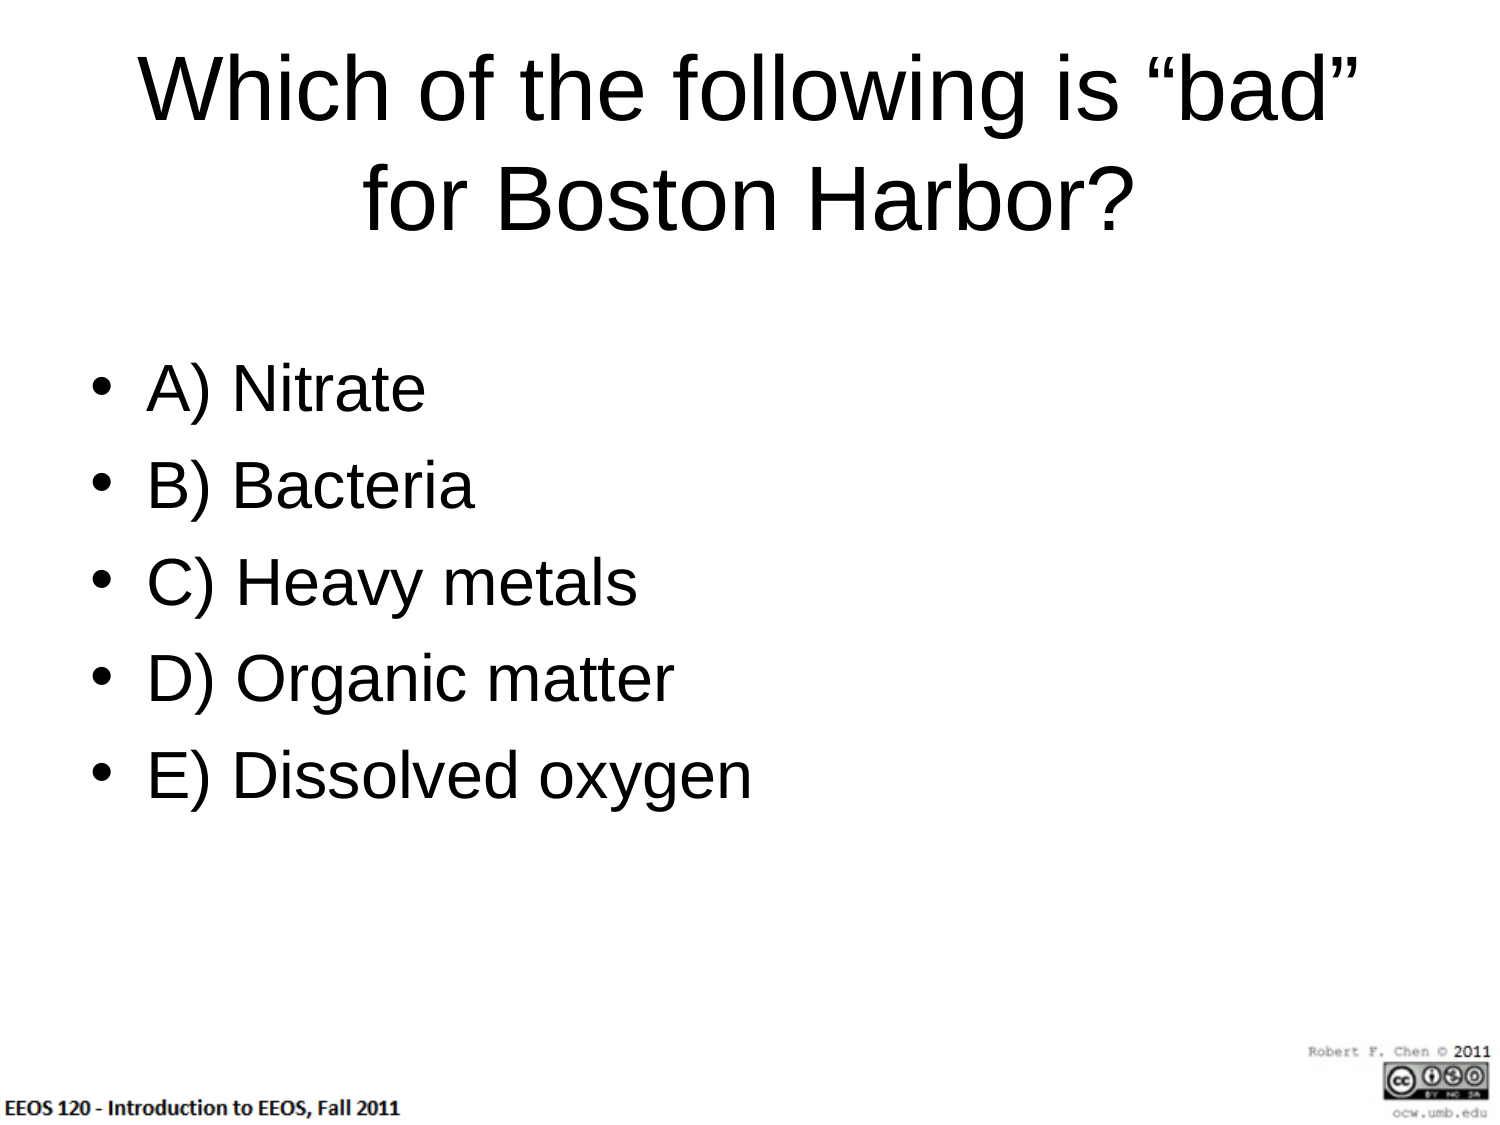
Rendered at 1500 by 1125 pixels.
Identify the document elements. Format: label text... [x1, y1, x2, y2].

title Which of the following is “bad” for Boston Harbor? [75, 21, 1426, 257]
picture [0, 1090, 405, 1125]
list A) Nitrate B) Bacteria C) Heavy metals D) Organic matter E) Dissolved oxygen [75, 337, 1426, 1081]
picture [1301, 1040, 1500, 1125]
